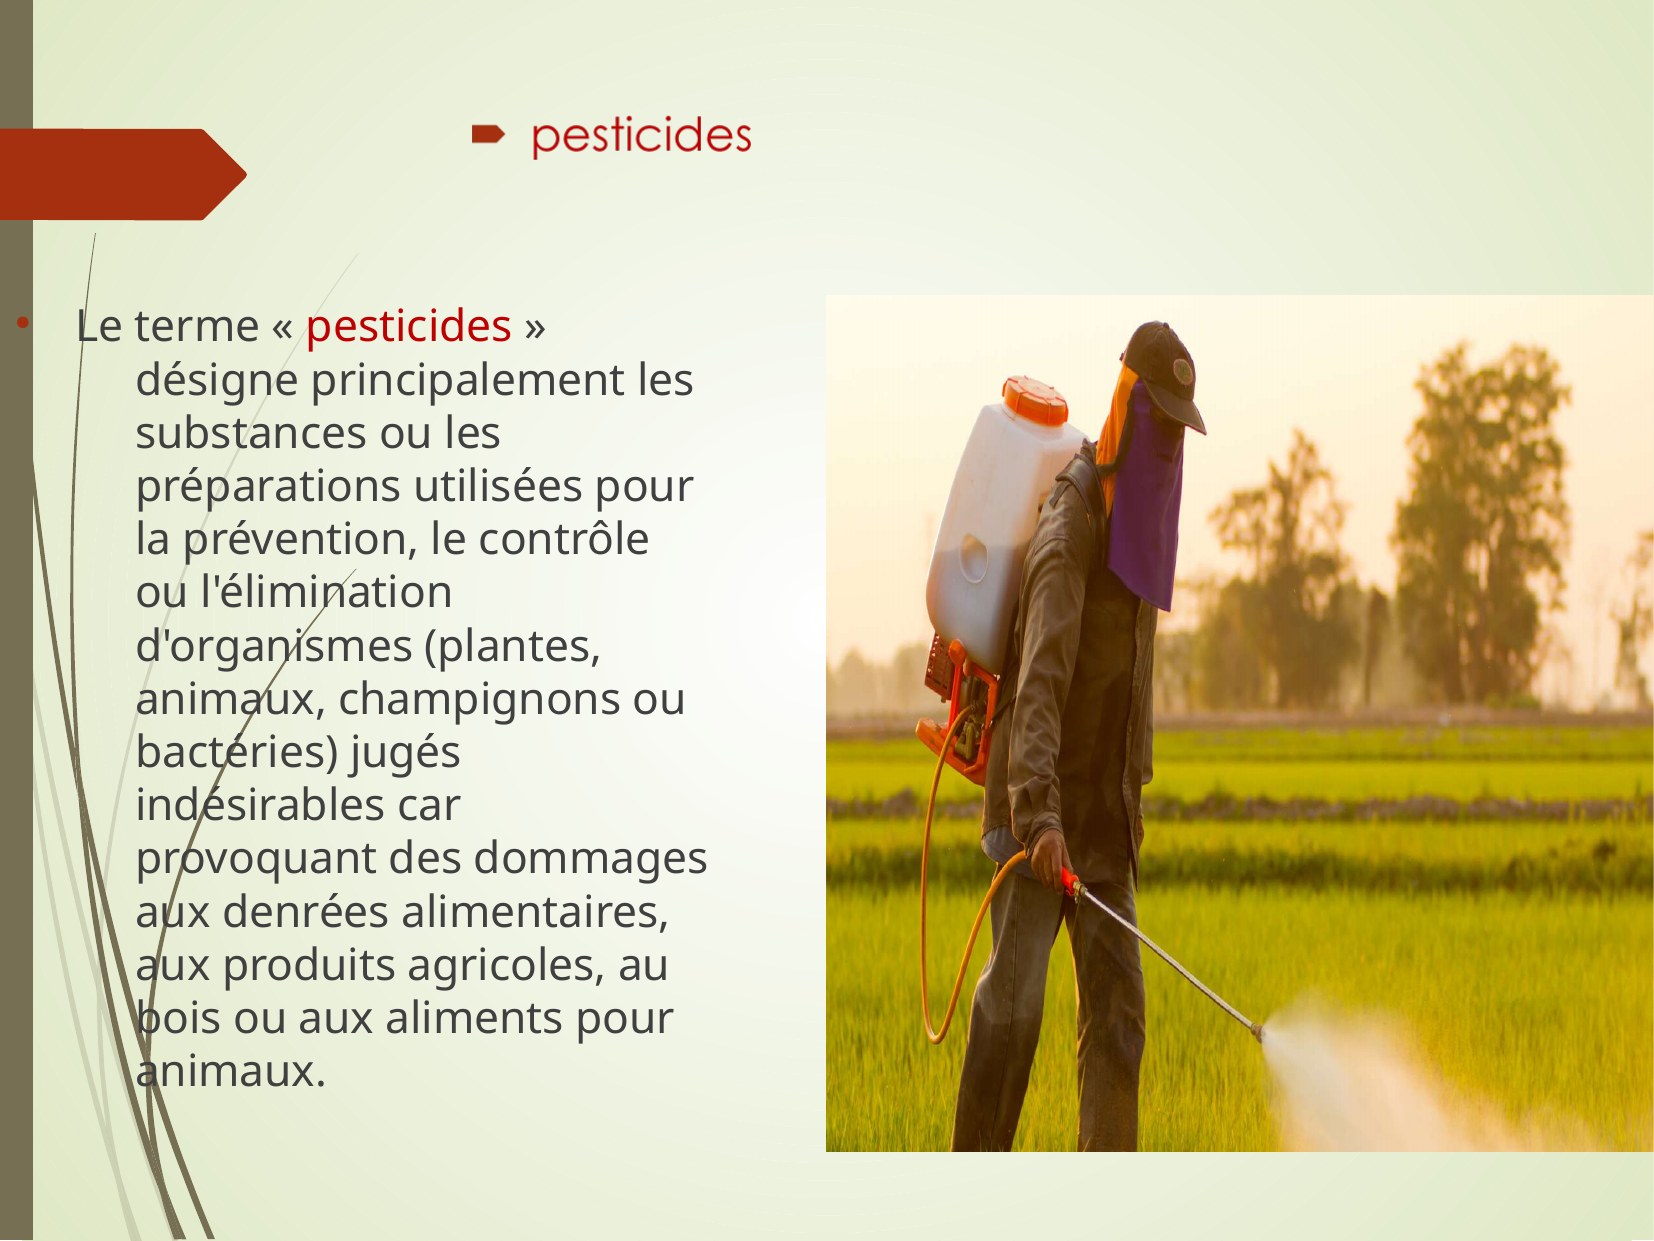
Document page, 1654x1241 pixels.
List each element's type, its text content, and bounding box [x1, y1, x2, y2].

picture [441, 91, 781, 189]
list Le terme « pesticides » désigne principalement les substances ou les préparations utilisées pour la prévention, le contrôle ou l'élimination d'organismes (plantes, animaux, champignons ou bactéries) jugés indésirables car provoquant des dommages aux denrées alimentaires, aux produits agricoles, au bois ou aux aliments pour animaux. [0, 290, 727, 1109]
picture [826, 295, 1654, 1152]
